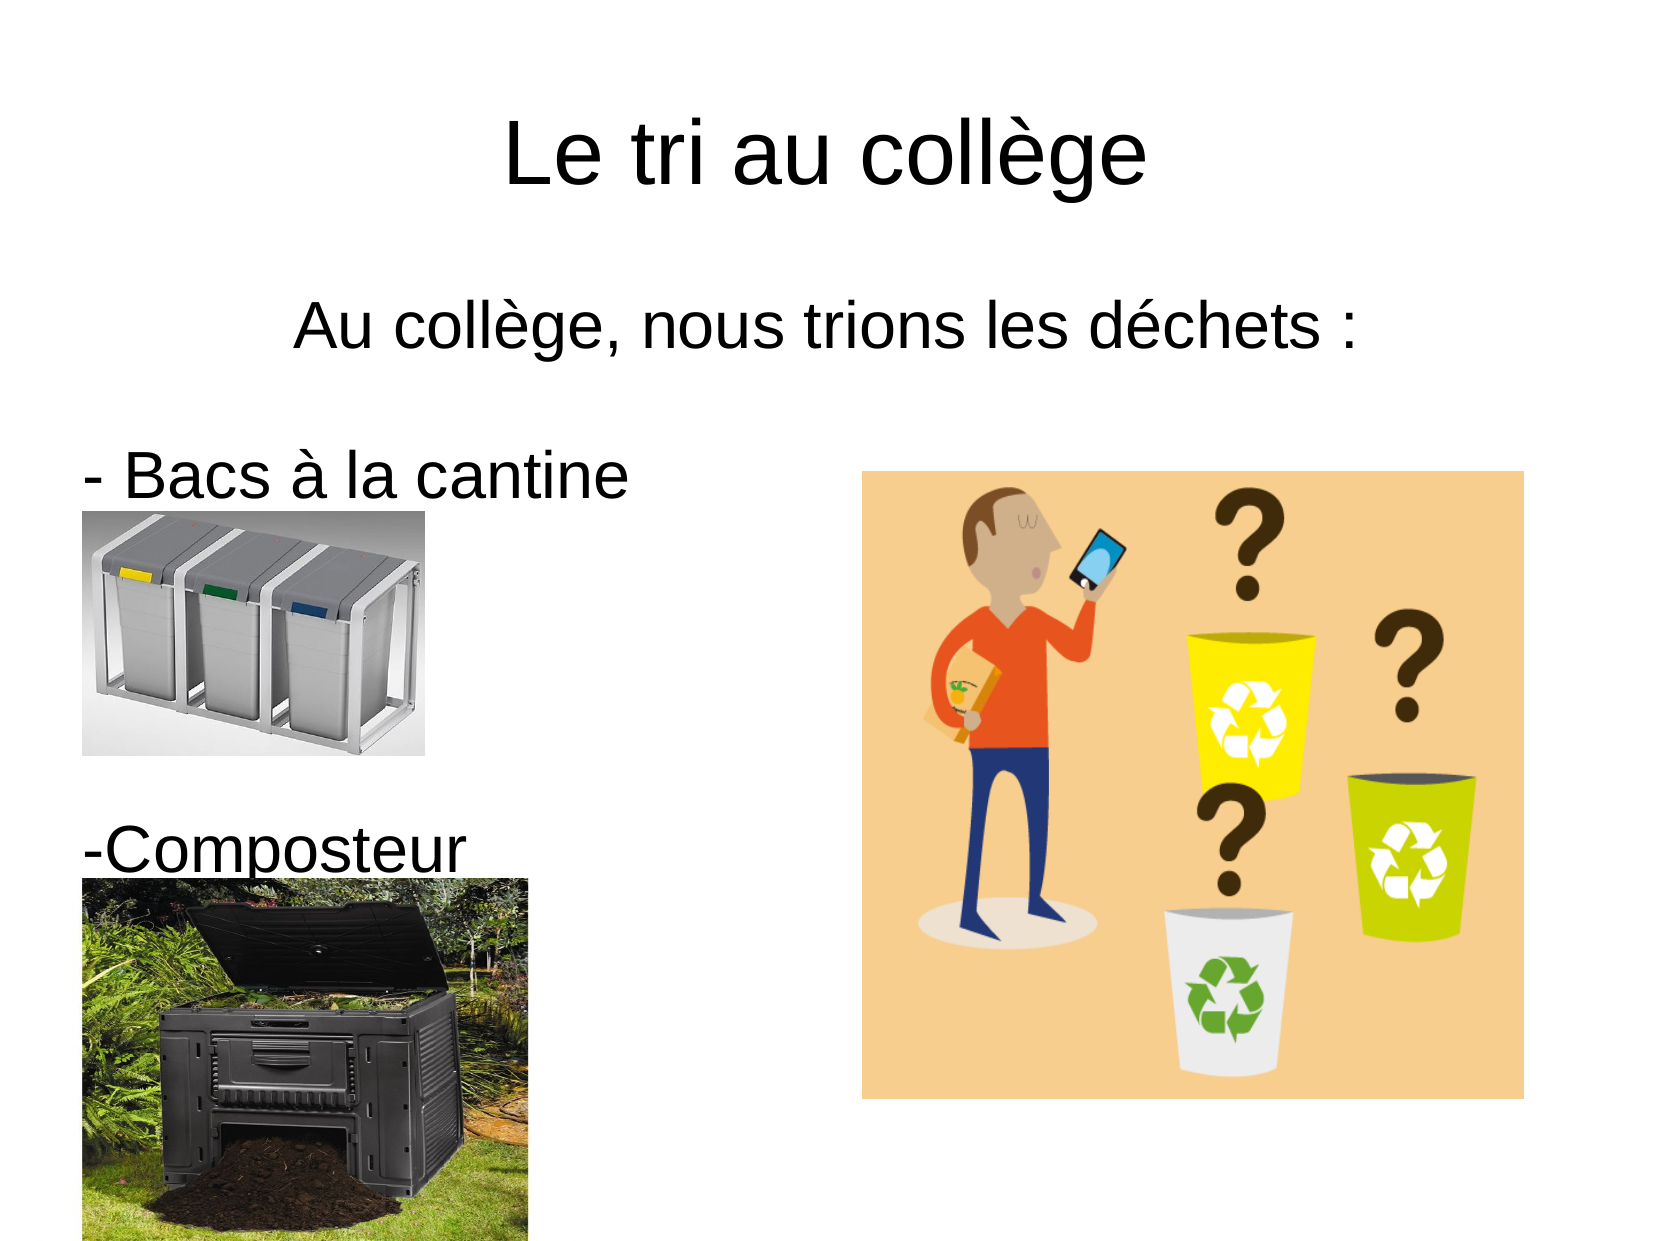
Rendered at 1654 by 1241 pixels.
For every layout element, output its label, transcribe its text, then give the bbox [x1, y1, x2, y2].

picture [35, 878, 575, 1241]
picture [862, 471, 1524, 1099]
subtitle Au collège, nous trions les déchets : - Bacs à la cantine -Composteur [82, 288, 1571, 1111]
picture [82, 511, 425, 756]
title Le tri au collège [82, 49, 1571, 257]
